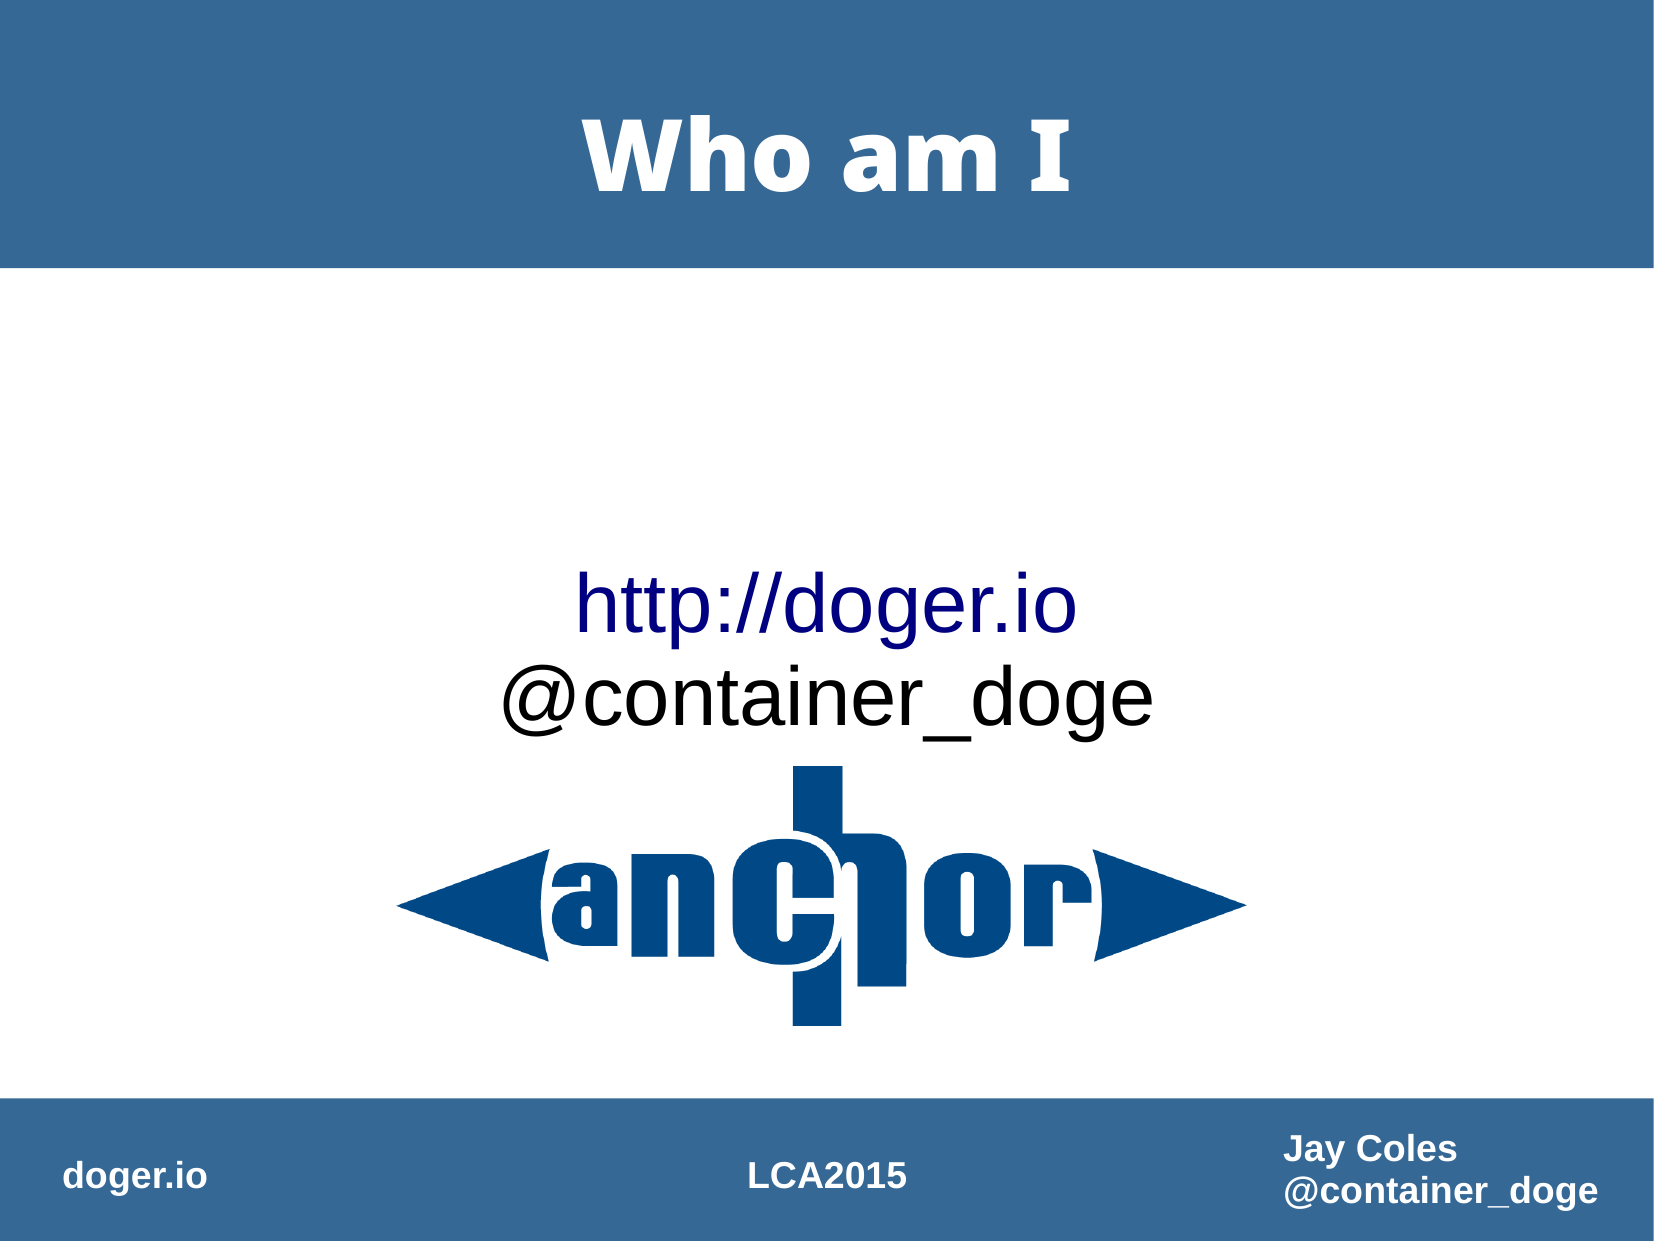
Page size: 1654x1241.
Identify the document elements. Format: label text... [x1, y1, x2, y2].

title Who am I [82, 49, 1571, 257]
picture [379, 749, 1264, 1043]
subtitle http://doger.io @container_doge [82, 290, 1571, 1010]
